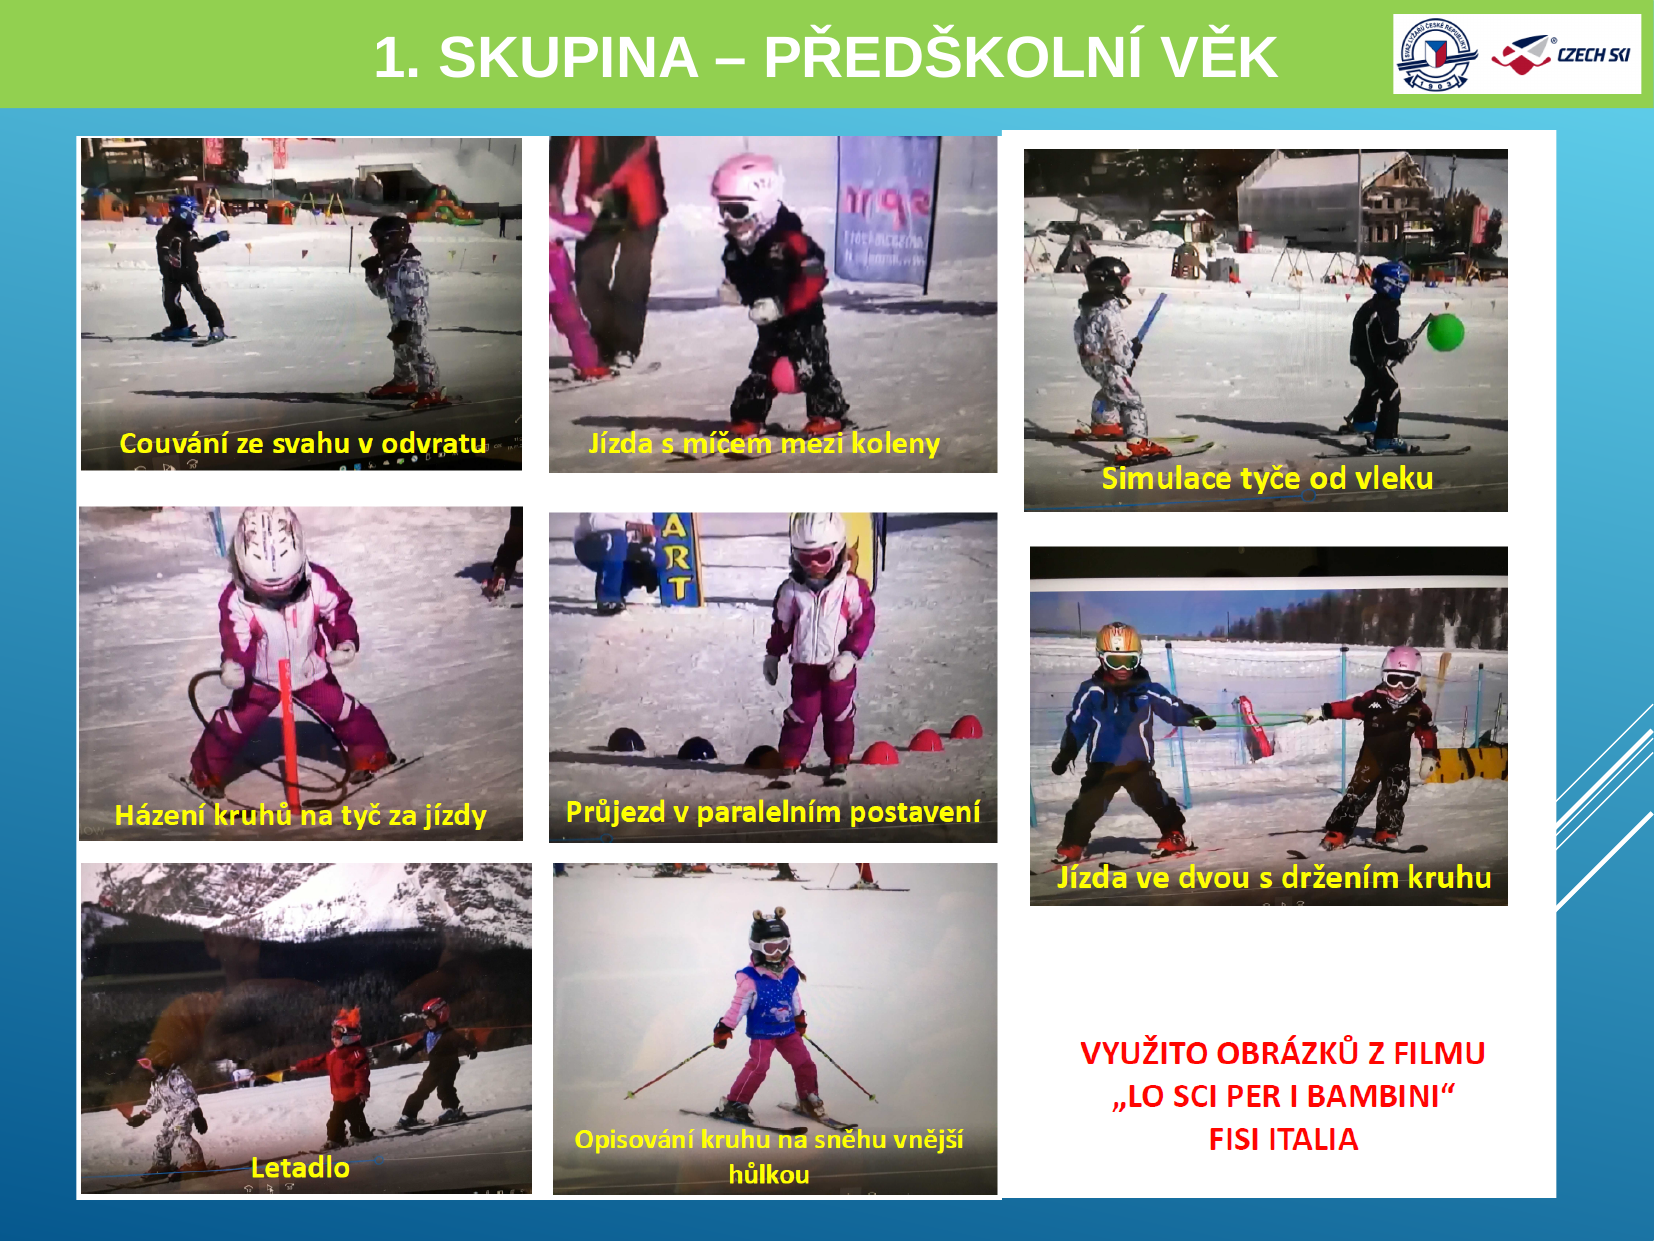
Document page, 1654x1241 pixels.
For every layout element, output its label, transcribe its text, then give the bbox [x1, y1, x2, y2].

title 1. Skupina – předškolní věk [0, 0, 1654, 109]
picture [1393, 14, 1642, 94]
picture [76, 130, 1557, 1200]
